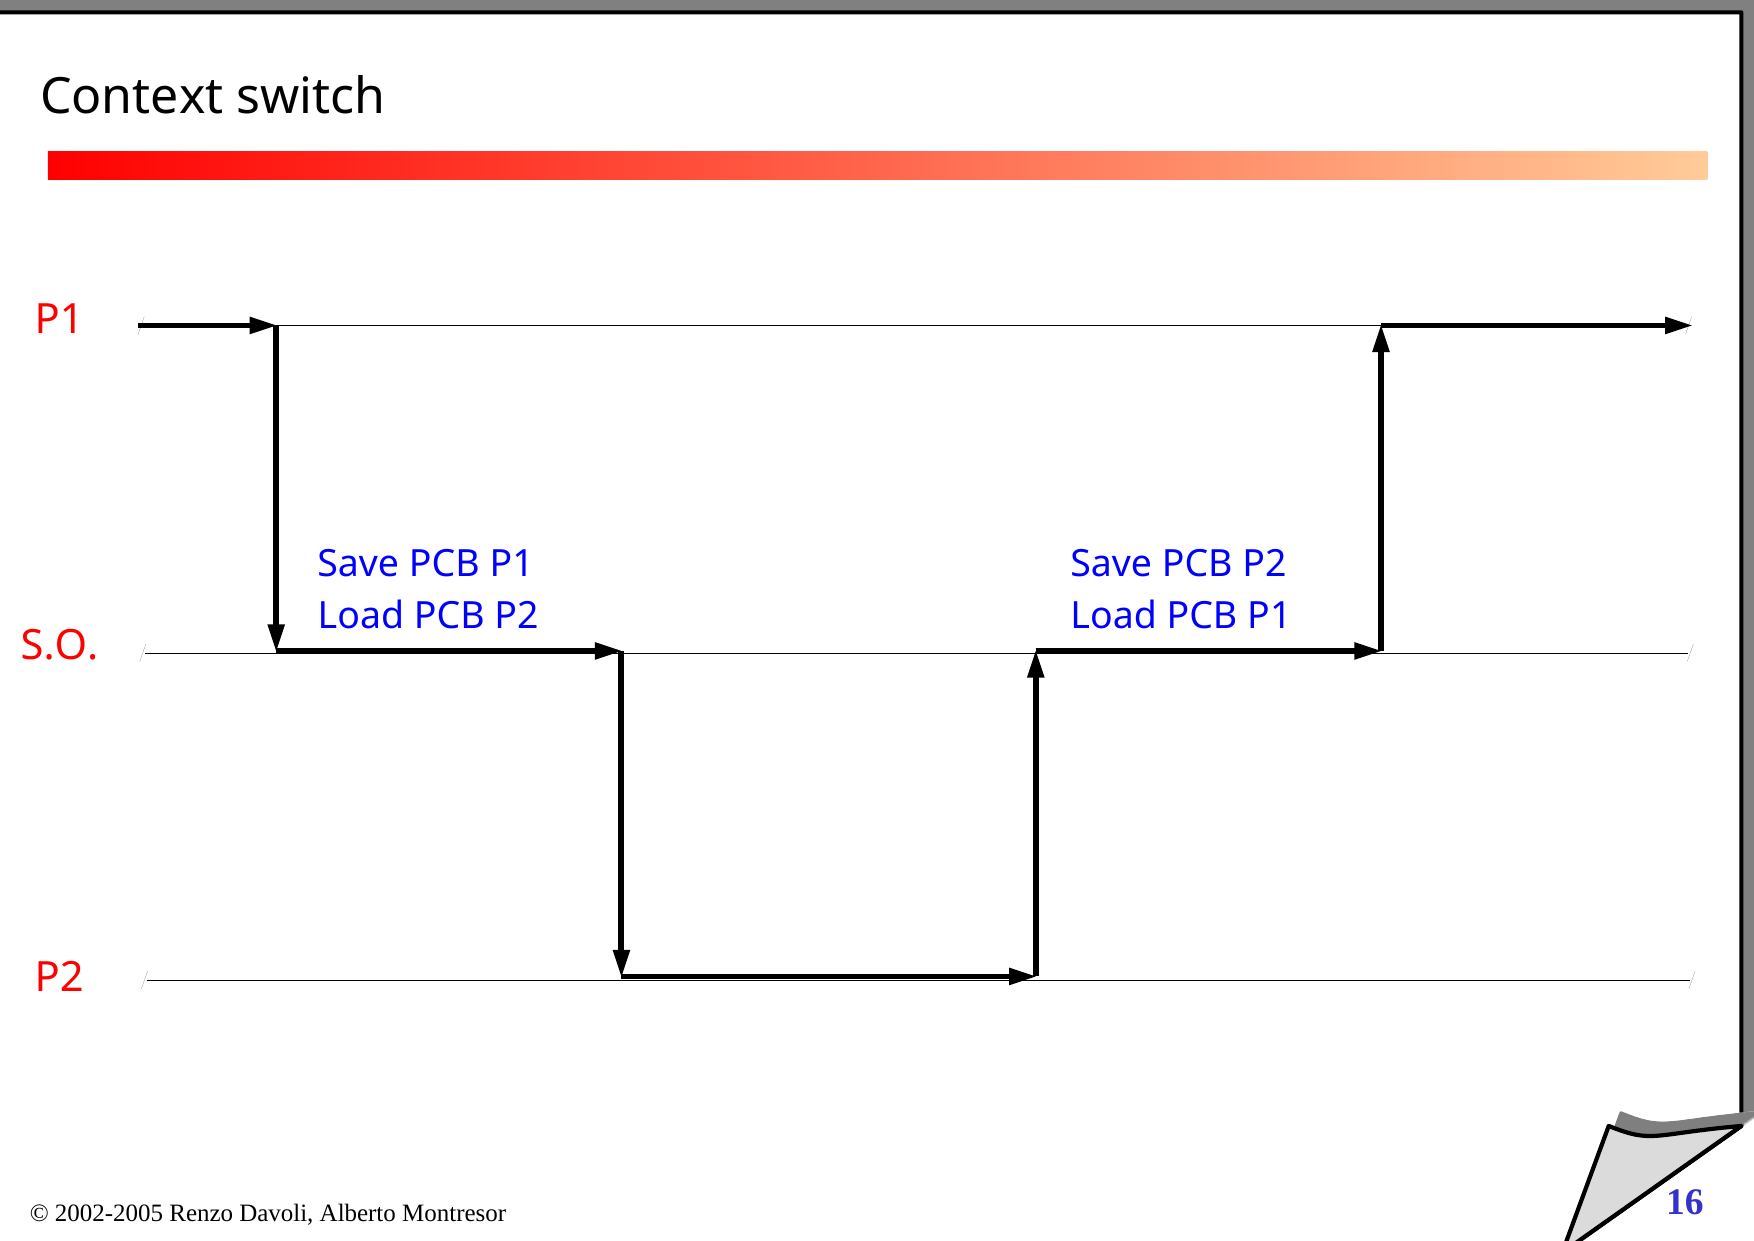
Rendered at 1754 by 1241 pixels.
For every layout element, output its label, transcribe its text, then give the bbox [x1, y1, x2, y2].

title Context switch [40, 49, 1714, 144]
text_box Load PCB P2 [317, 585, 567, 644]
text_box Save PCB P1 [317, 533, 562, 585]
text_box Load PCB P1 [1070, 585, 1313, 644]
text_box P2 [34, 943, 104, 1010]
text_box S.O. [20, 611, 159, 678]
text_box P1 [34, 286, 104, 352]
text_box Save PCB P2 [1070, 533, 1322, 592]
